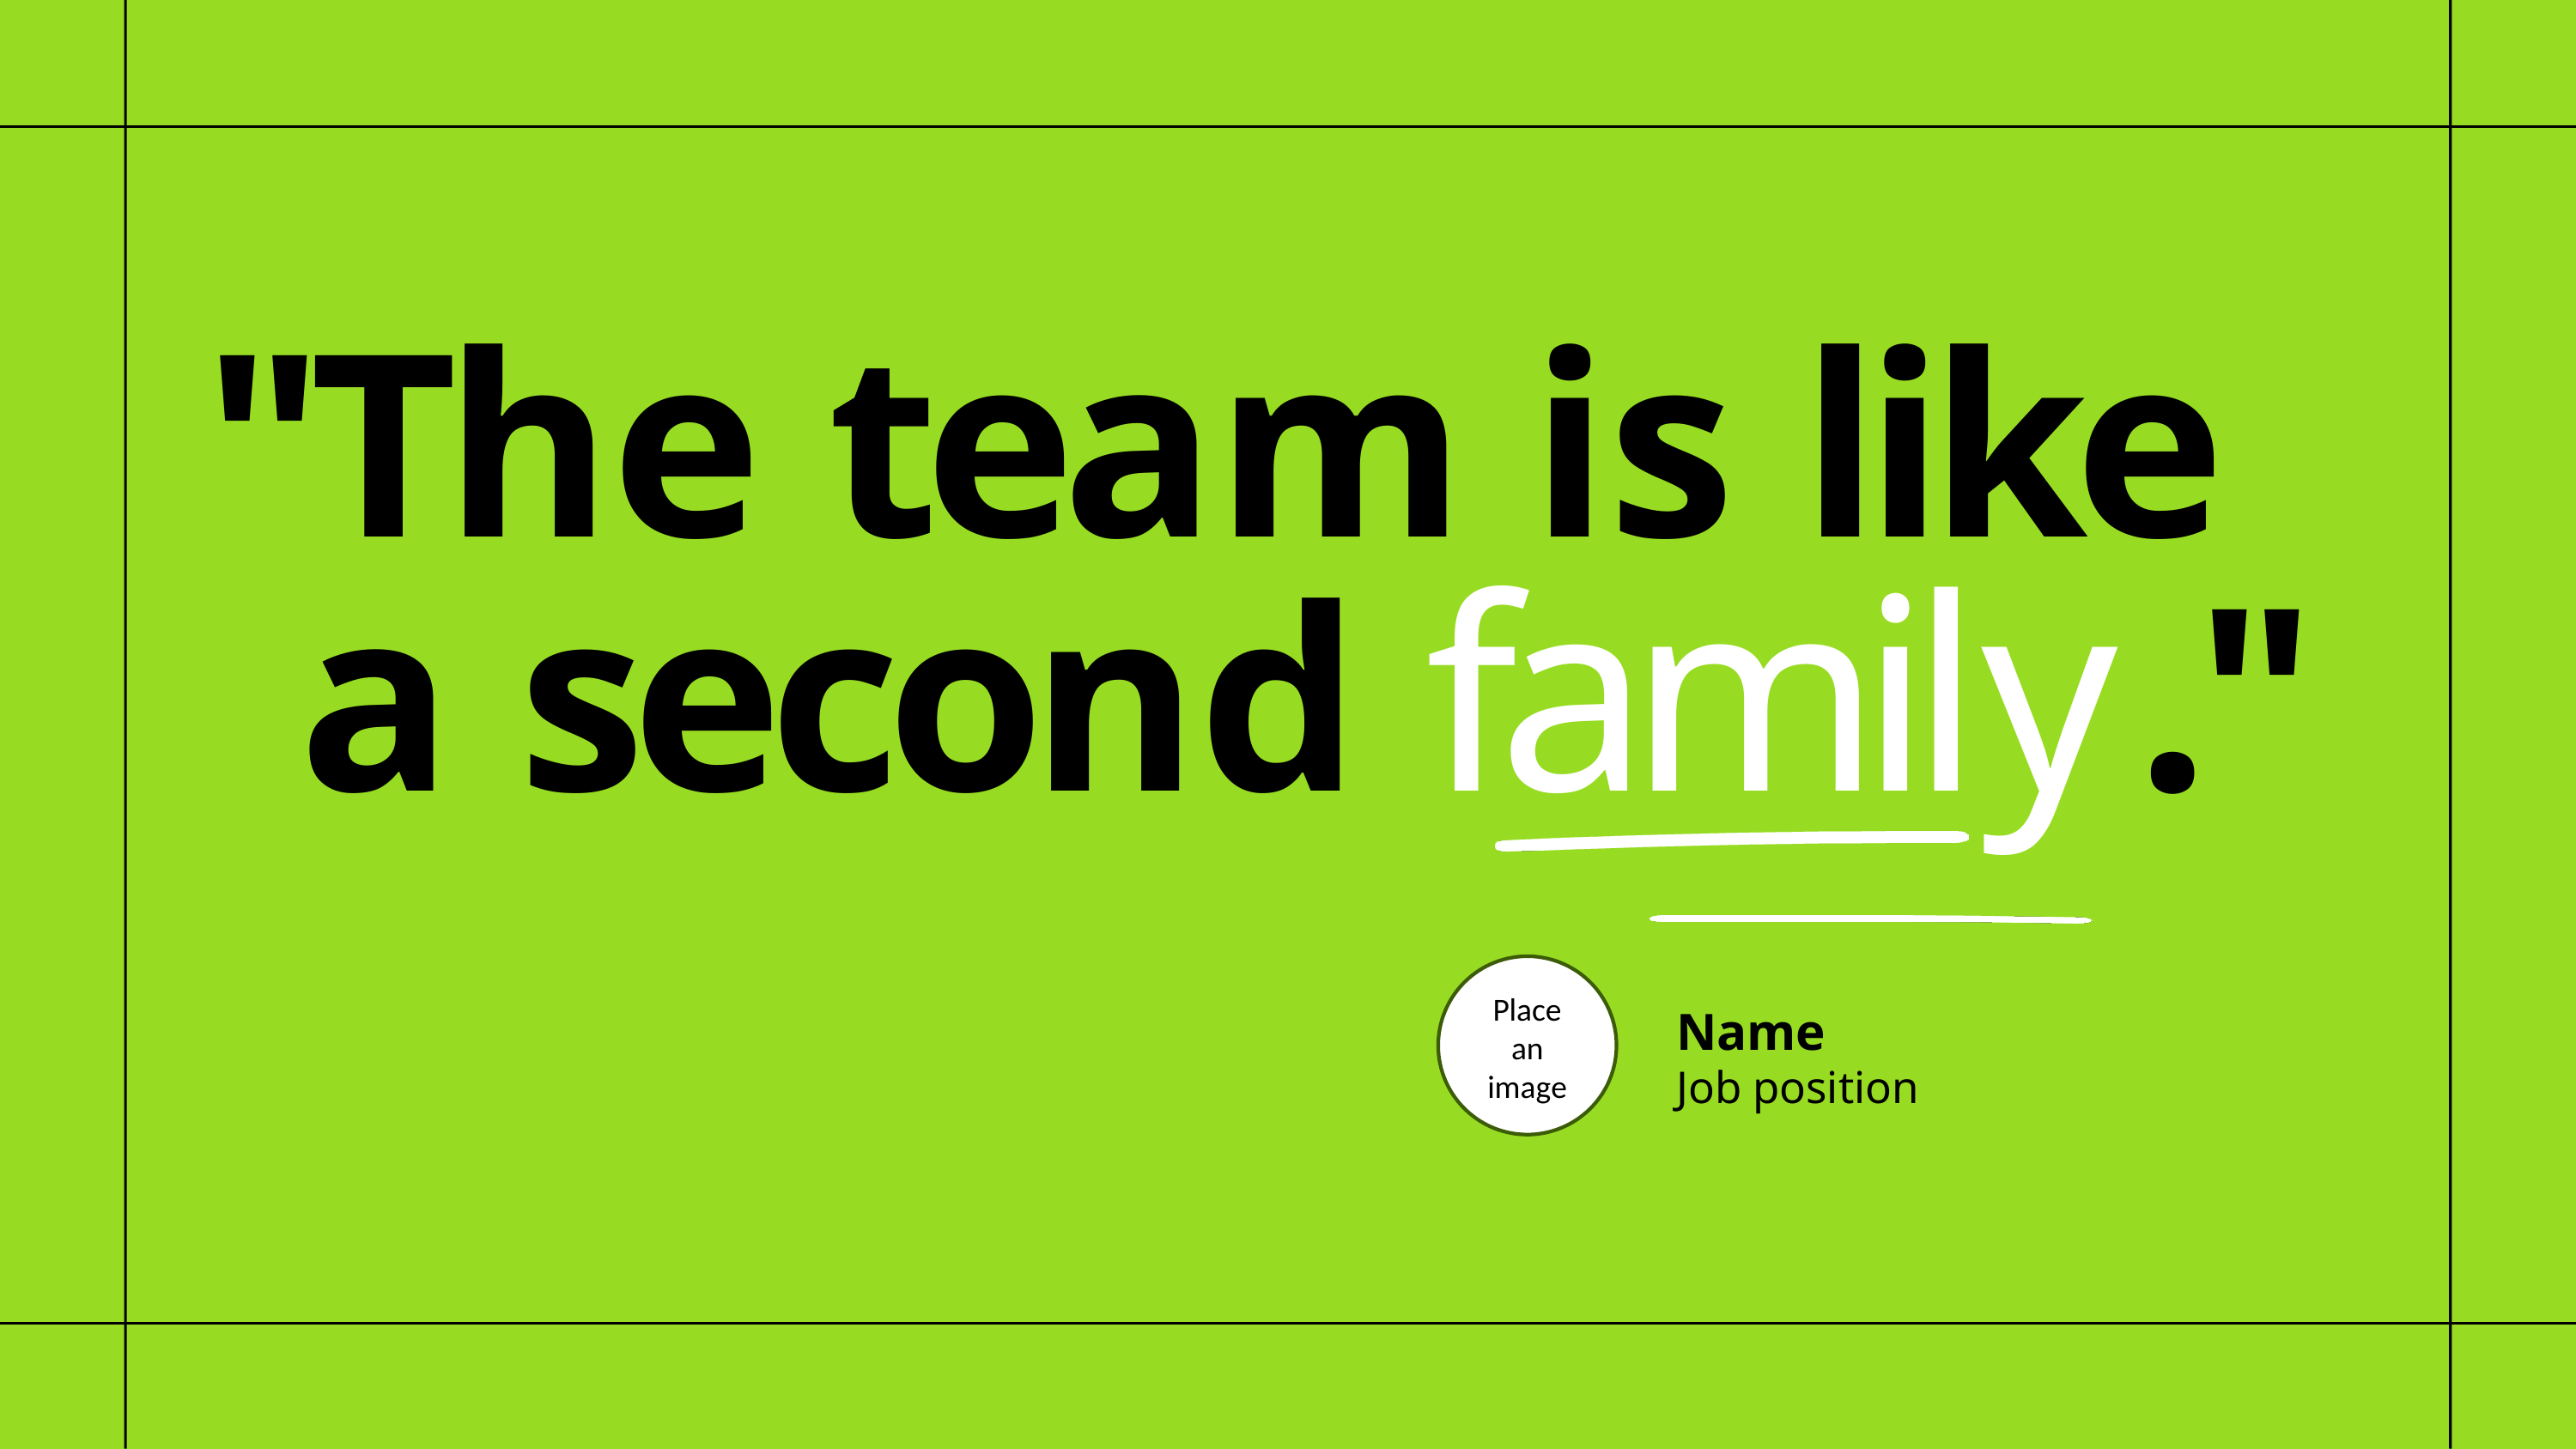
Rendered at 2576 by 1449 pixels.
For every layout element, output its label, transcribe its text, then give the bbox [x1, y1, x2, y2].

picture [1649, 915, 2093, 924]
picture [1495, 831, 1969, 852]
text_box Place an image [1437, 955, 1617, 1135]
title "The team is like a second family." [170, 174, 2404, 844]
text_box Name Job position [1674, 997, 2263, 1114]
